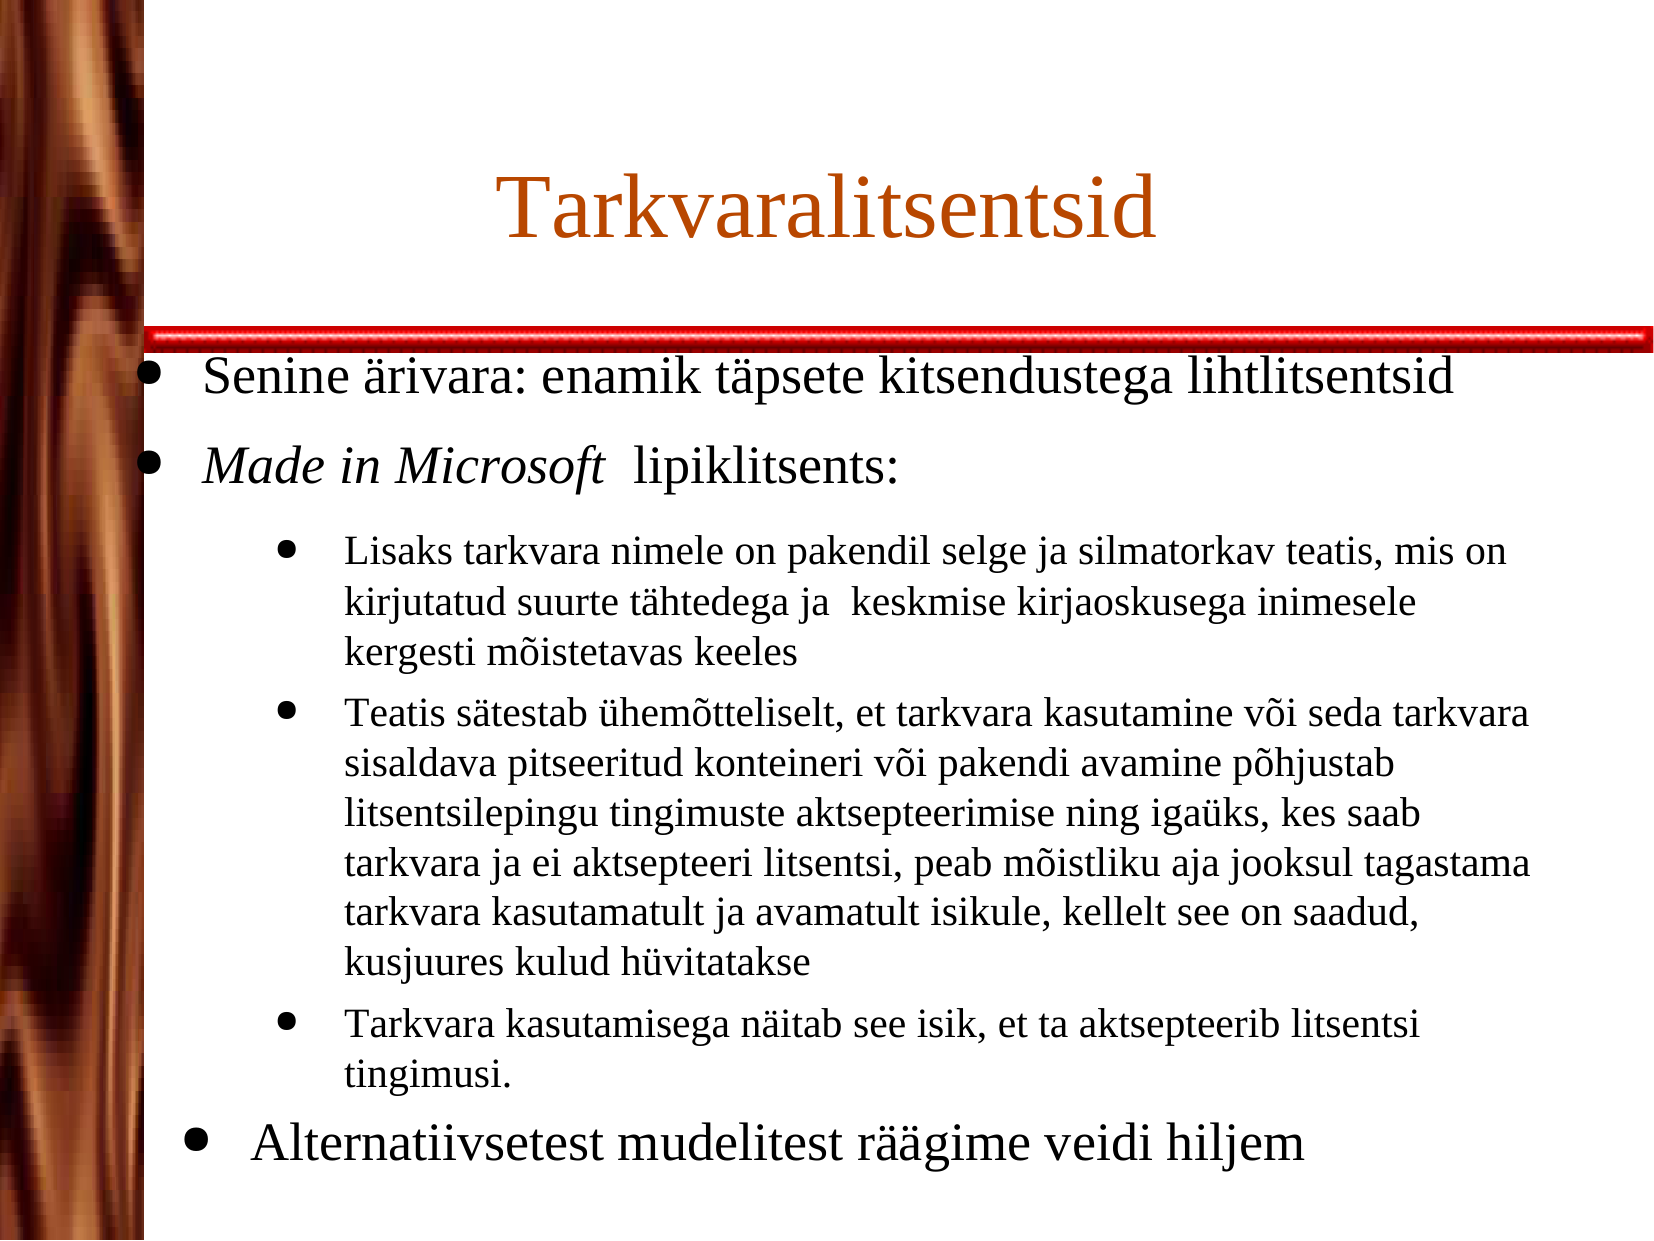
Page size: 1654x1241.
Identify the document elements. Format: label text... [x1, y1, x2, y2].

title Tarkvaralitsentsid [121, 100, 1533, 312]
picture [0, 0, 1654, 1240]
list Senine ärivara: enamik täpsete kitsendustega lihtlitsentsid Made in Microsoft lipiklitsents: Lisaks tarkvara nimele on pakendil selge ja silmatorkav teatis, mis on kirjutatud suurte tähtedega ja keskmise kirjaoskusega inimesele kergesti mõistetavas keeles Teatis sätestab ühemõtteliselt, et tarkvara kasutamine või seda tarkvara sisaldava pitseeritud konteineri või pakendi avamine põhjustab litsentsilepingu tingimuste aktsepteerimise ning igaüks, kes saab tarkvara ja ei aktsepteeri litsentsi, peab mõistliku aja jooksul tagastama tarkvara kasutamatult ja avamatult isikule, kellelt see on saadud, kusjuures kulud hüvitatakse Tarkvara kasutamisega näitab see isik, et ta aktsepteerib litsentsi tingimusi. Alternatiivsetest mudelitest räägime veidi hiljem [121, 344, 1533, 1177]
